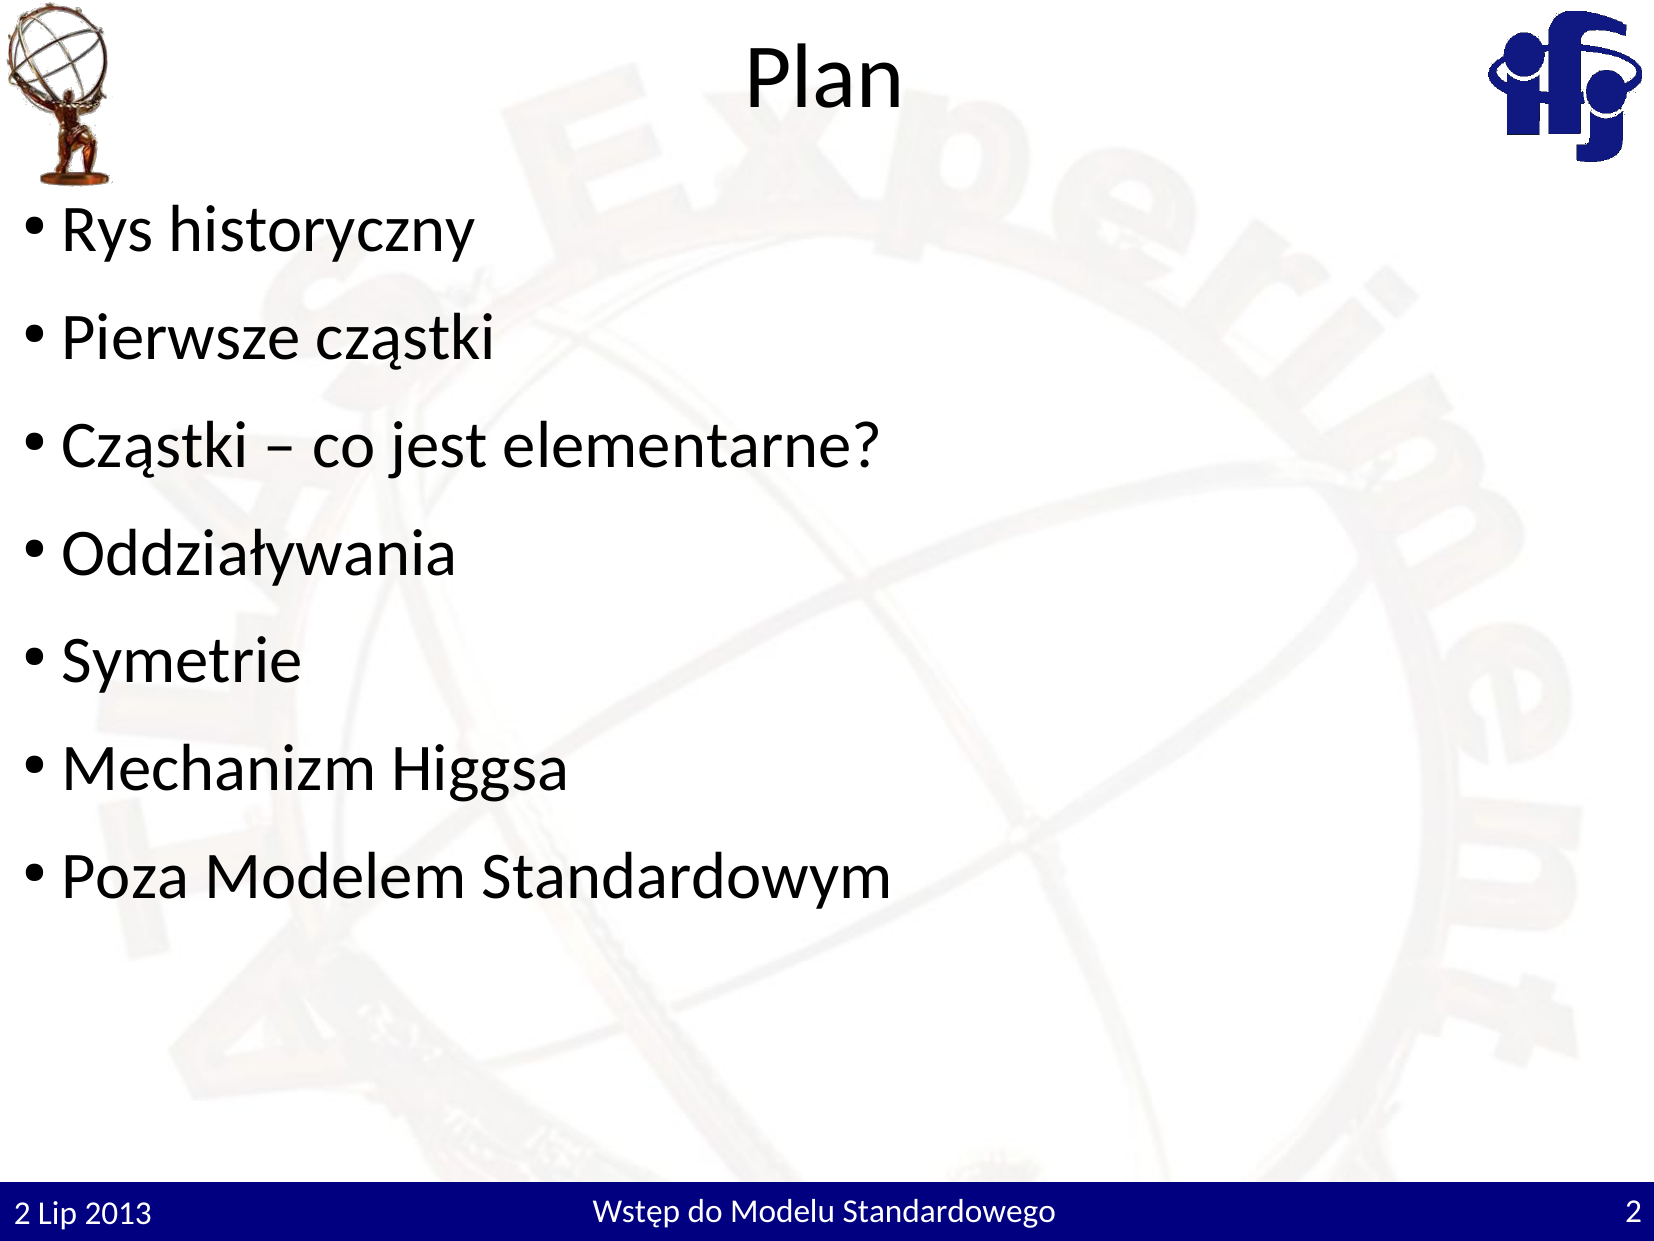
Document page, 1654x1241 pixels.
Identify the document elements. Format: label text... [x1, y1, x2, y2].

title Plan [75, 0, 1575, 150]
picture [0, 0, 1654, 1182]
list Rys historyczny Pierwsze cząstki Cząstki – co jest elementarne? Oddziaływania Symetrie Mechanizm Higgsa Poza Modelem Standardowym [19, 187, 1636, 1171]
